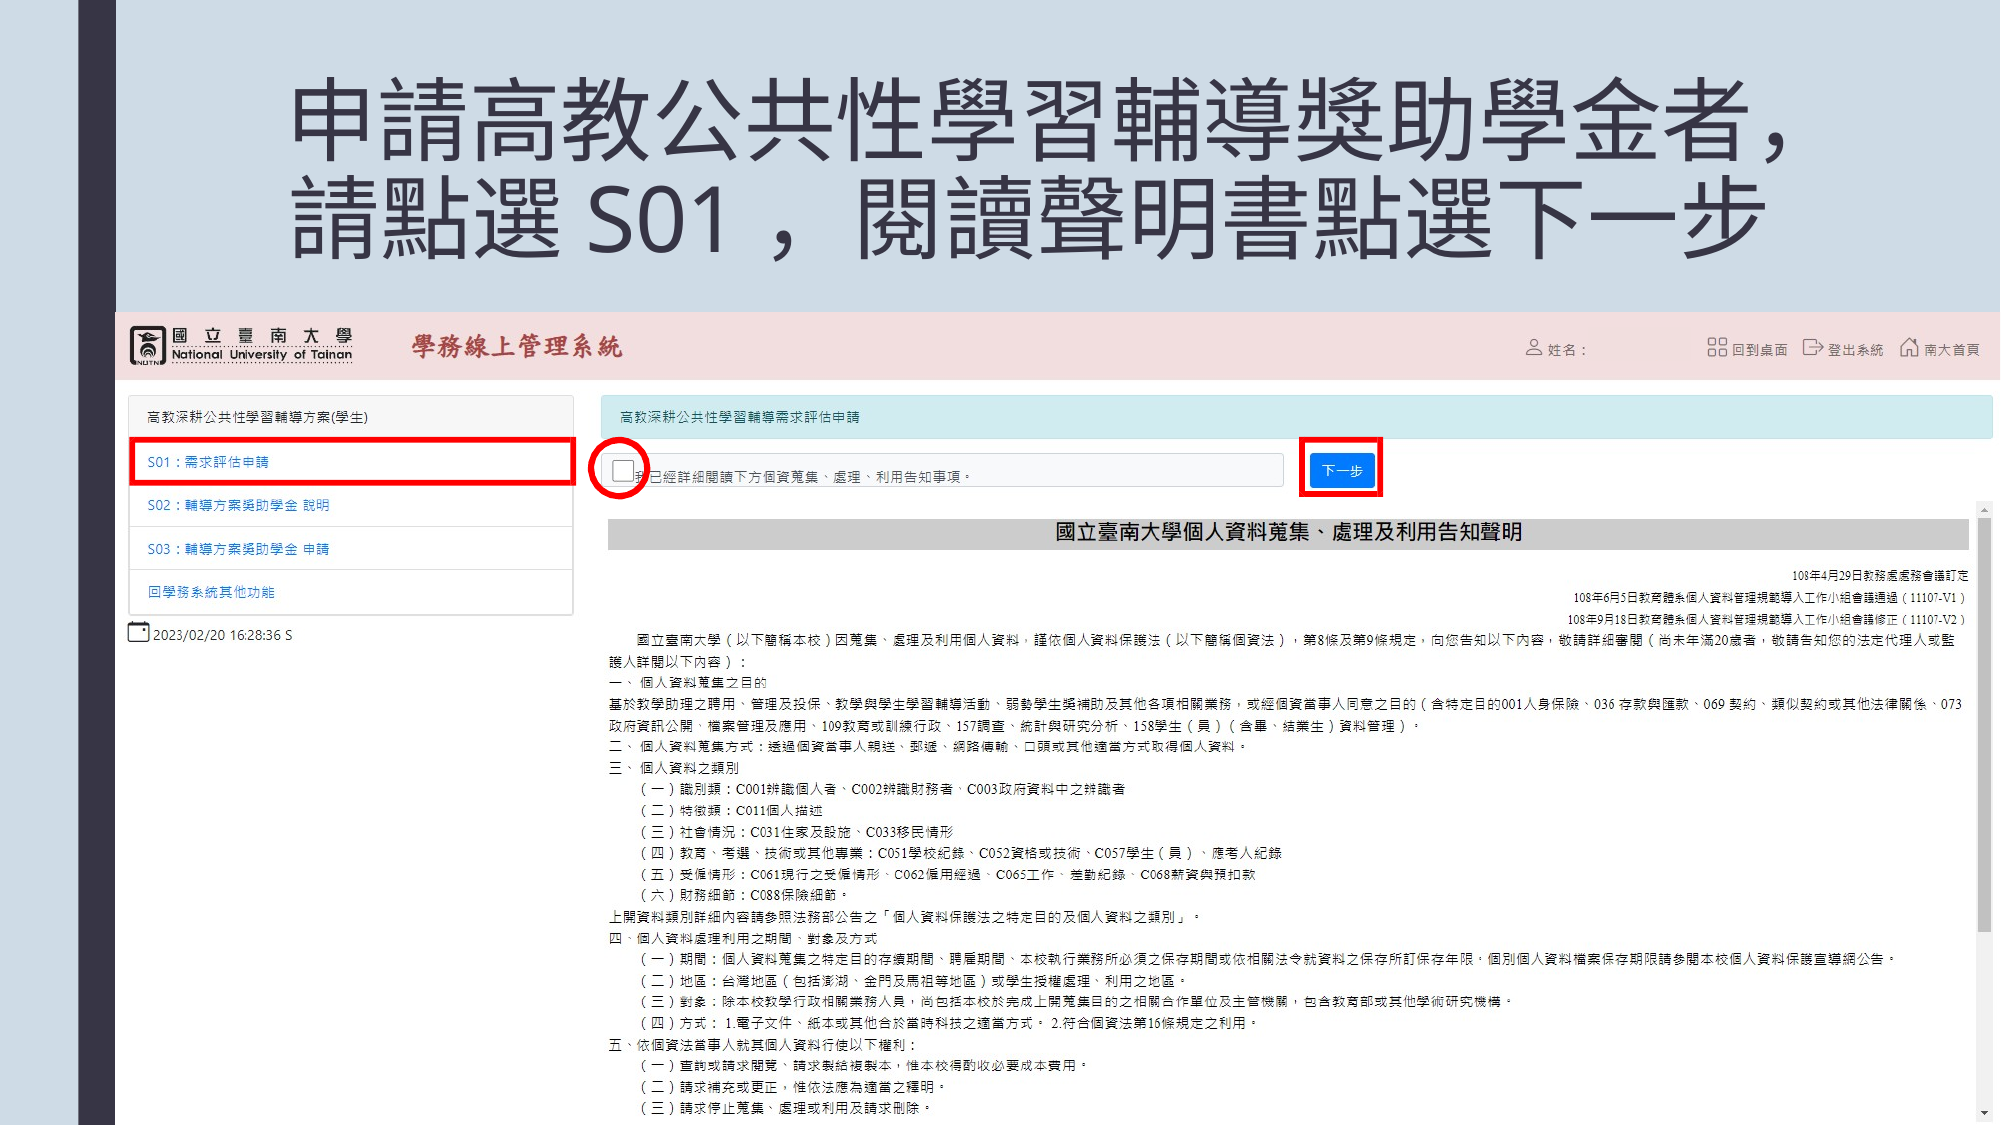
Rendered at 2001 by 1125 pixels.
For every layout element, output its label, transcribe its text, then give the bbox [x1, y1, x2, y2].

title 申請高教公共性學習輔導獎助學金者， 請點選S01，閱讀聲明書點選下一步 [237, 59, 1801, 272]
text_box [115, 313, 2000, 1125]
